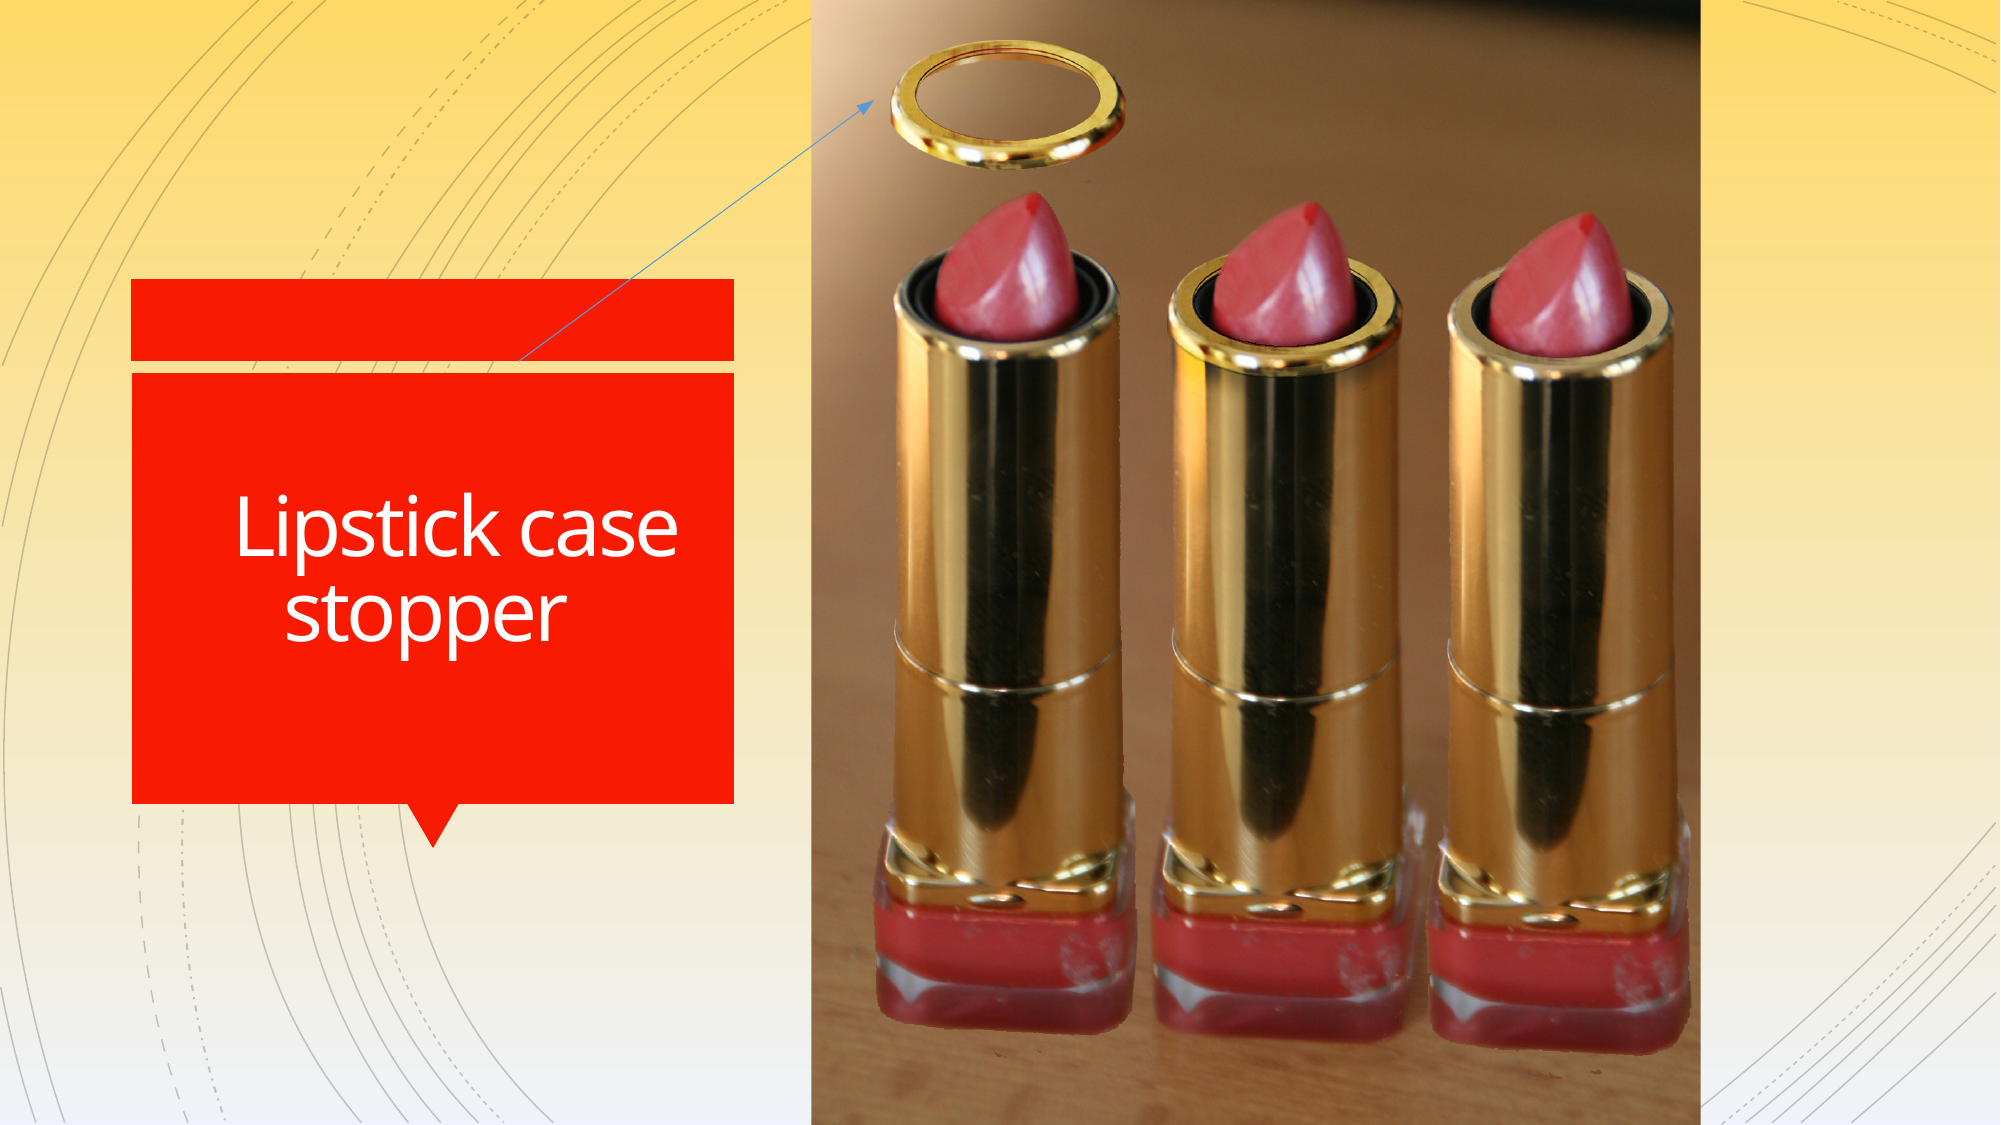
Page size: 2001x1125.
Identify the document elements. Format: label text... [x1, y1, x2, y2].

picture [811, 0, 1701, 1125]
title Lipstick case stopper [135, 372, 717, 776]
